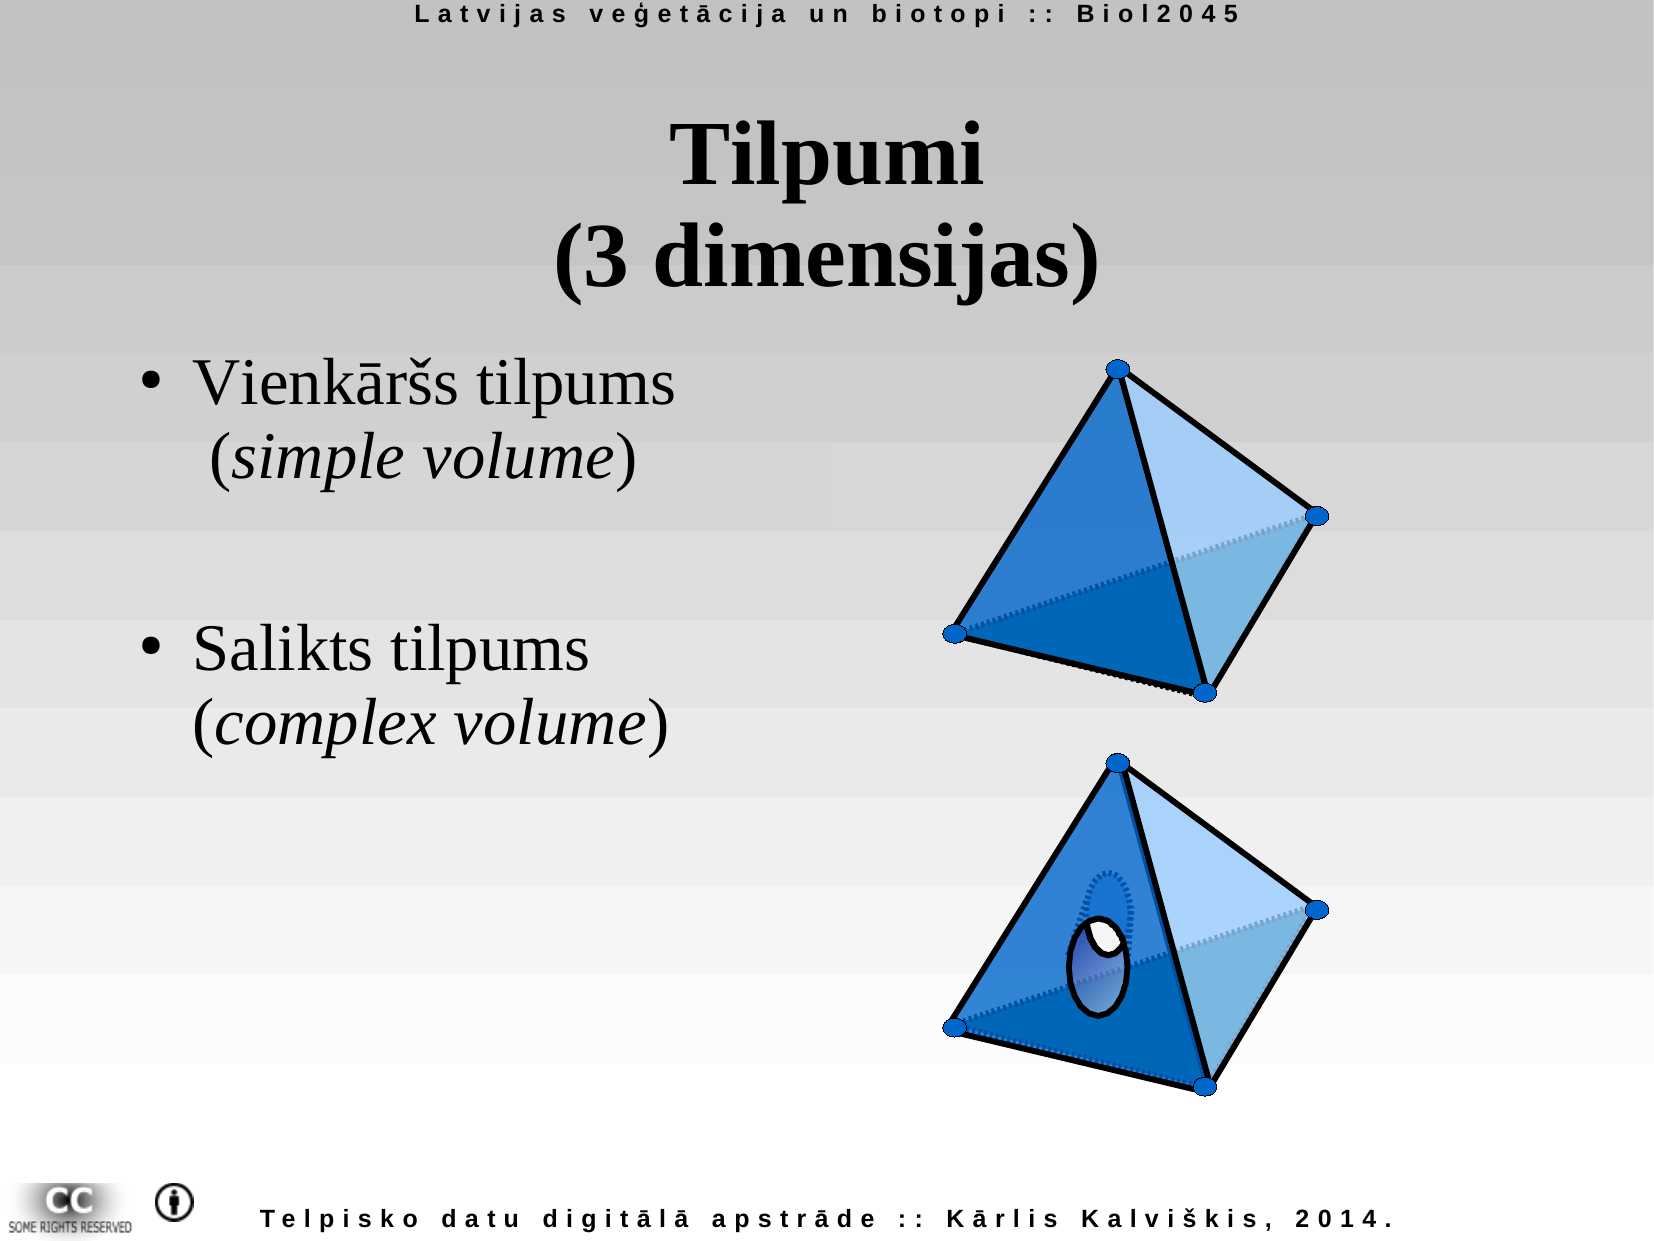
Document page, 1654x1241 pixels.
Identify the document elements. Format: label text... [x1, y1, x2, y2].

title Tilpumi (3 dimensijas) [121, 102, 1534, 311]
text_box [942, 359, 1329, 703]
list Vienkāršs tilpums (simple volume) Salikts tilpums (complex volume) [121, 344, 1534, 1127]
text_box [942, 753, 1329, 1097]
picture [0, 0, 1654, 1241]
